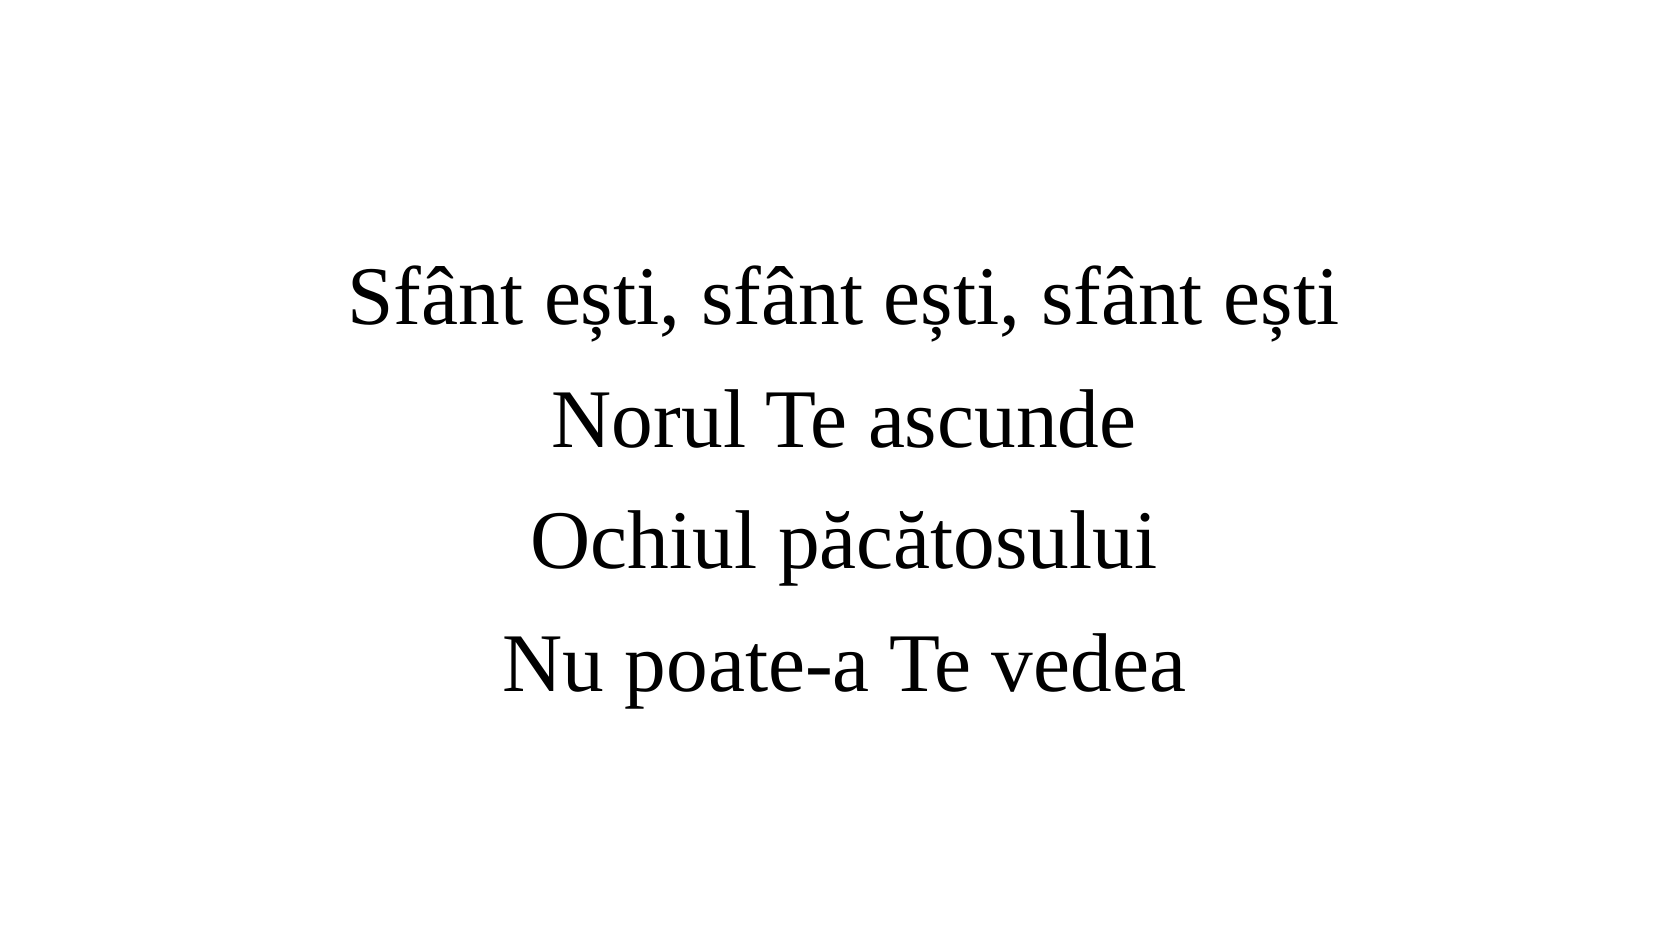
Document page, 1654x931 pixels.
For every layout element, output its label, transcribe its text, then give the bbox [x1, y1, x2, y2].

subtitle Sfânt ești, sfânt ești, sfânt ești Norul Te ascunde Ochiul păcătosului Nu poate-a Te vedea [177, 241, 1512, 708]
